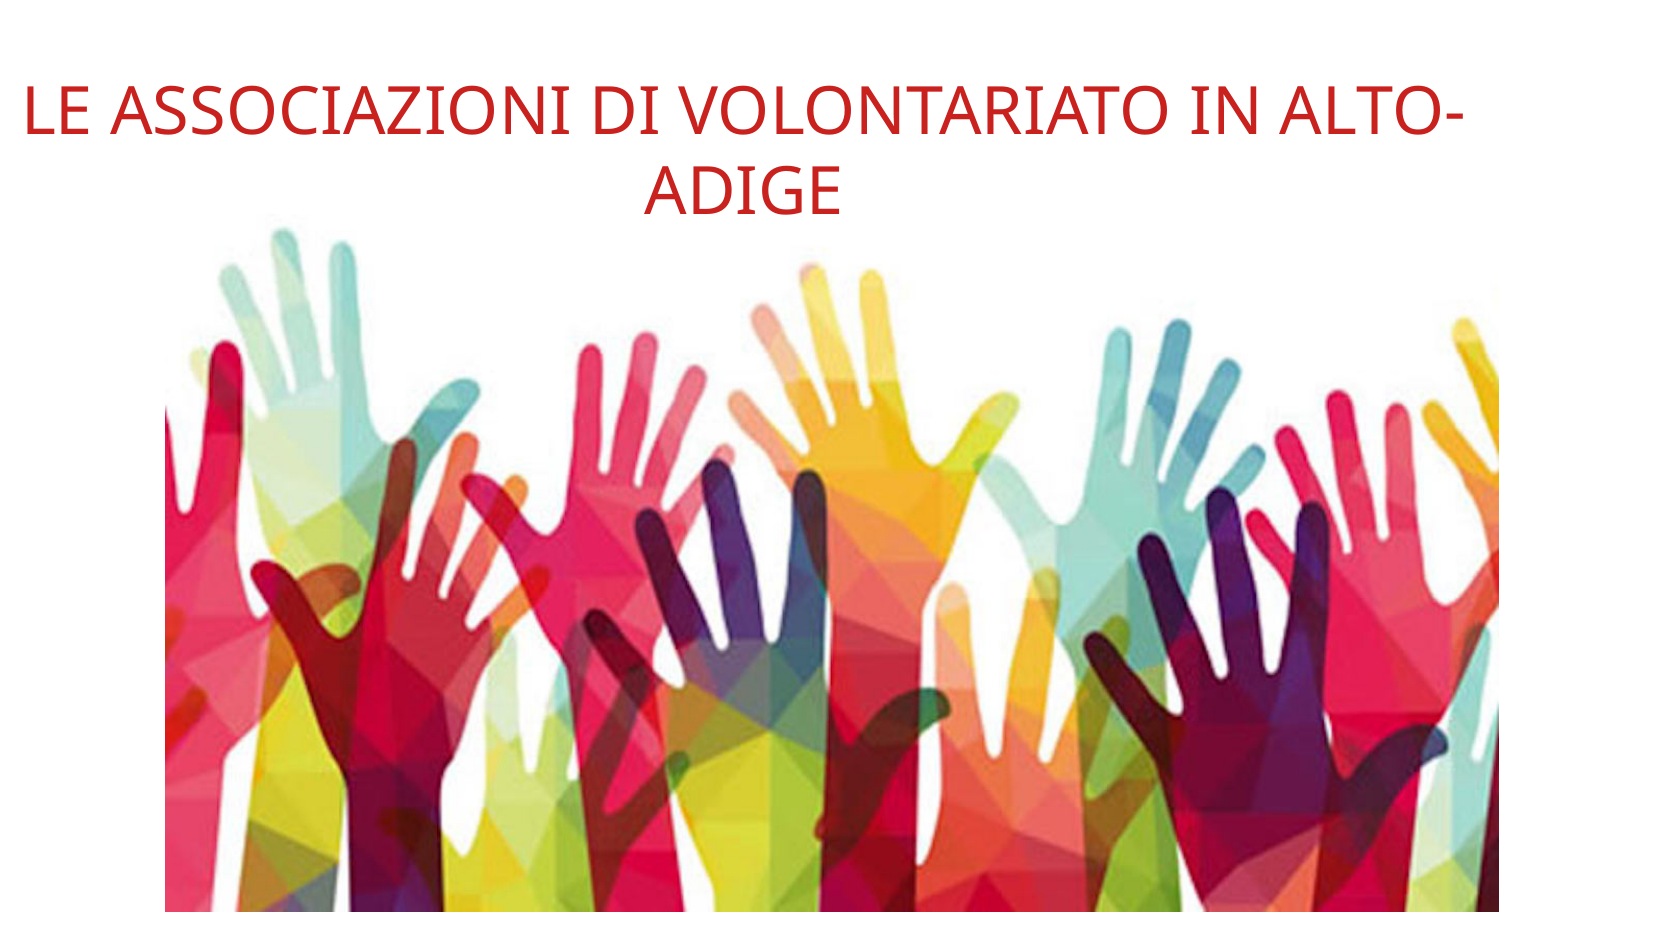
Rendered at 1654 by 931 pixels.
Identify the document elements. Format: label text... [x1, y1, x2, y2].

picture [165, 39, 1499, 912]
title LE ASSOCIAZIONI DI VOLONTARIATO IN ALTO-ADIGE [0, 40, 1489, 255]
